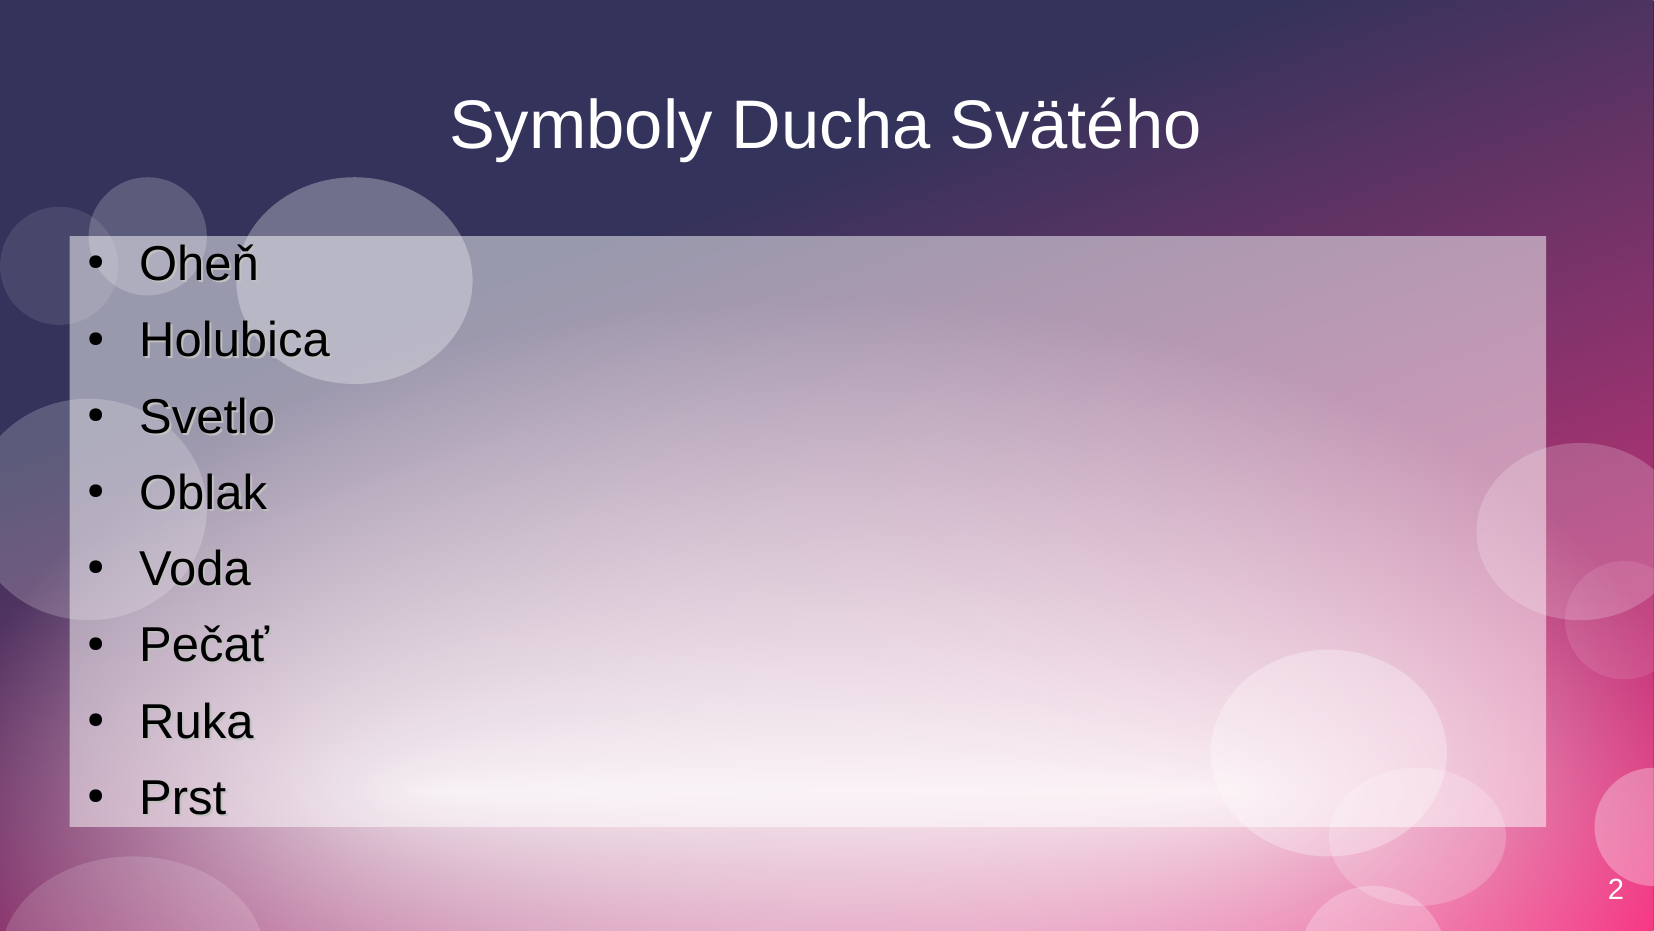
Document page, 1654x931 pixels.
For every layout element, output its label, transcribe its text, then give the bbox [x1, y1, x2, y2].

title Symboly Ducha Svätého [87, 43, 1564, 206]
list Oheň Holubica Svetlo Oblak Voda Pečať Ruka Prst [69, 236, 1547, 827]
